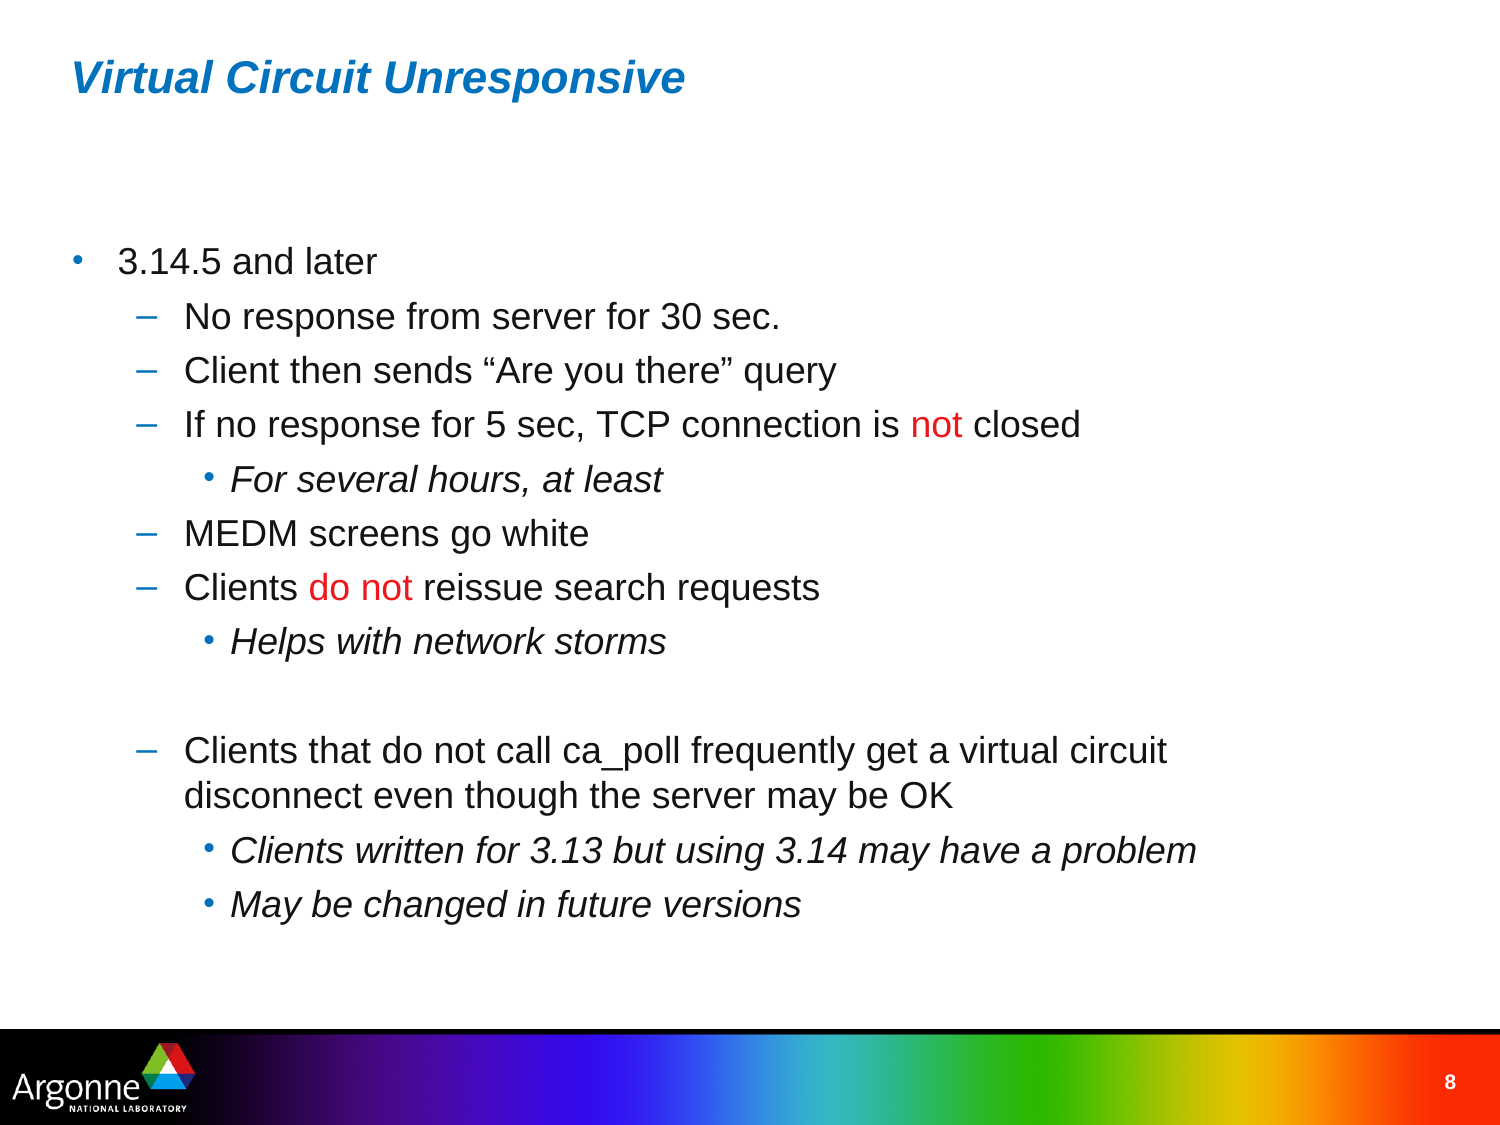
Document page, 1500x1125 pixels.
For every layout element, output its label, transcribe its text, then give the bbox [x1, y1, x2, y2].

list 3.14.5 and later No response from server for 30 sec. Client then sends “Are you there” query If no response for 5 sec, TCP connection is not closed For several hours, at least MEDM screens go white Clients do not reissue search requests Helps with network storms Clients that do not call ca_poll frequently get a virtual circuit disconnect even though the server may be OK Clients written for 3.13 but using 3.14 may have a problem May be changed in future versions [56, 229, 1359, 973]
title Virtual Circuit Unresponsive [55, 54, 1361, 120]
picture [0, 1029, 1500, 1125]
